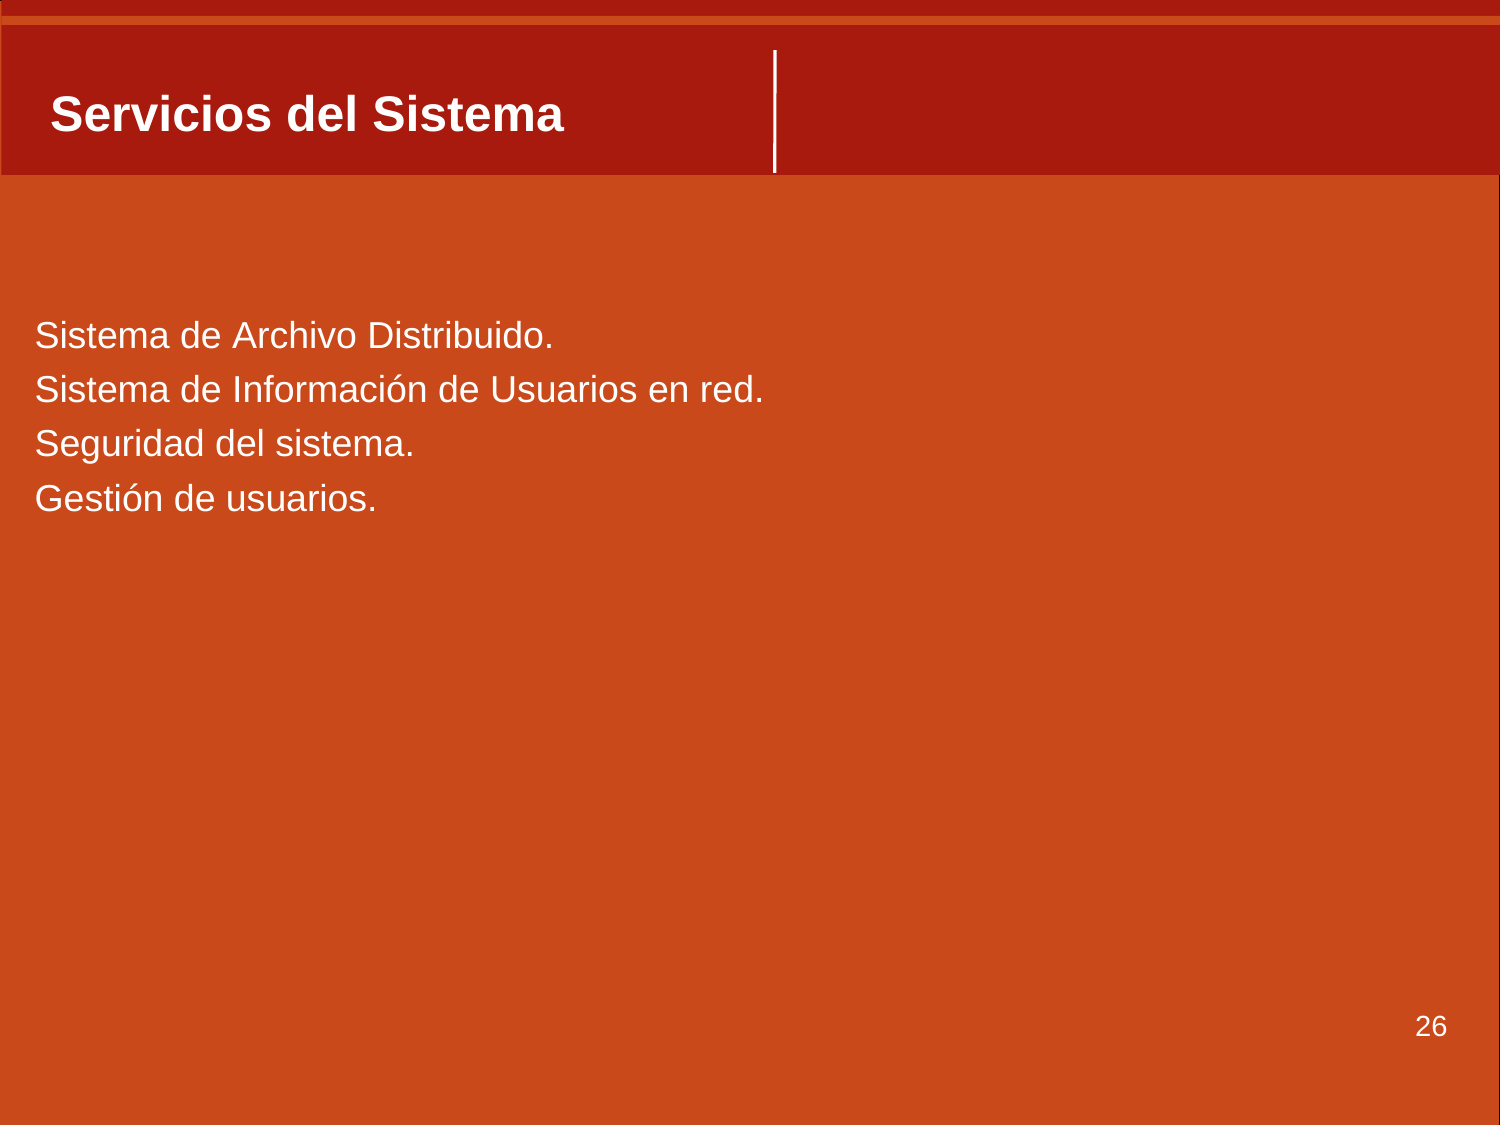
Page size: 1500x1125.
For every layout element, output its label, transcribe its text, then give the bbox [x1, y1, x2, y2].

list Sistema de Archivo Distribuido. Sistema de Información de Usuarios en red. Seguridad del sistema. Gestión de usuarios. [34, 260, 1435, 1048]
title Servicios del Sistema [50, 60, 751, 164]
